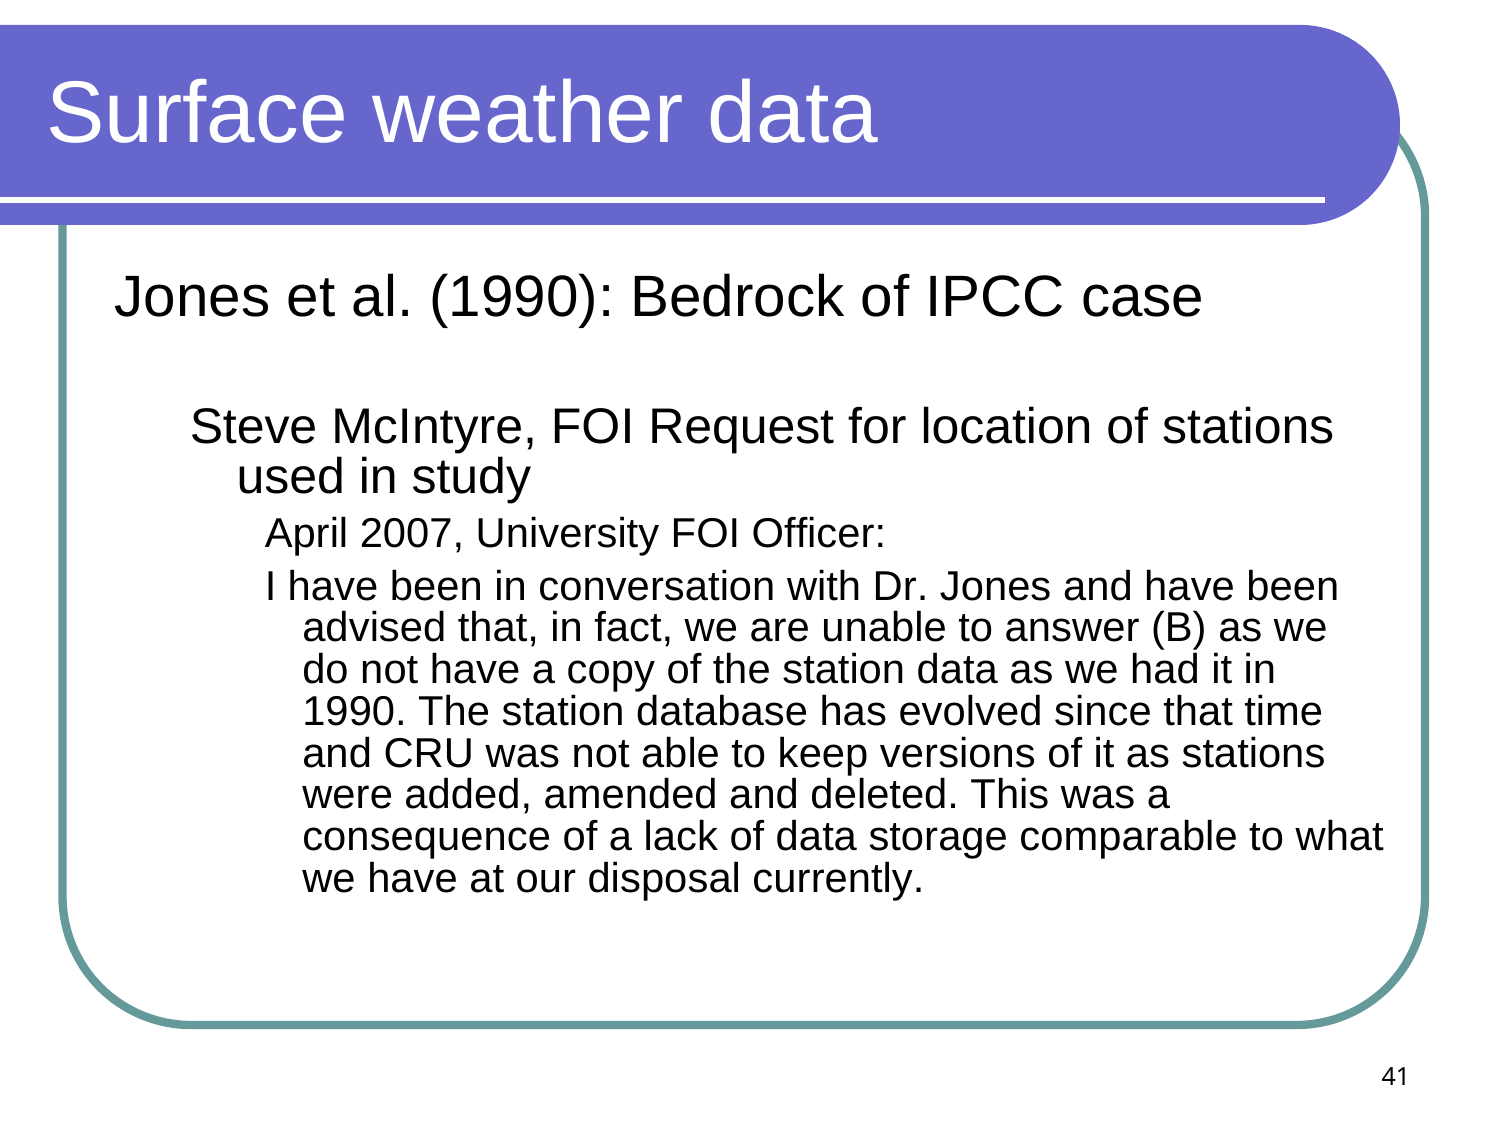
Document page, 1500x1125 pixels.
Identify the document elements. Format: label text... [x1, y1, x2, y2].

title Surface weather data [31, 37, 1347, 188]
list Jones et al. (1990): Bedrock of IPCC case Steve McIntyre, FOI Request for location of stations used in study April 2007, University FOI Officer: I have been in conversation with Dr. Jones and have been advised that, in fact, we are unable to answer (B) as we do not have a copy of the station data as we had it in 1990. The station database has evolved since that time and CRU was not able to keep versions of it as stations were added, amended and deleted. This was a consequence of a lack of data storage comparable to what we have at our disposal currently. [99, 262, 1401, 988]
